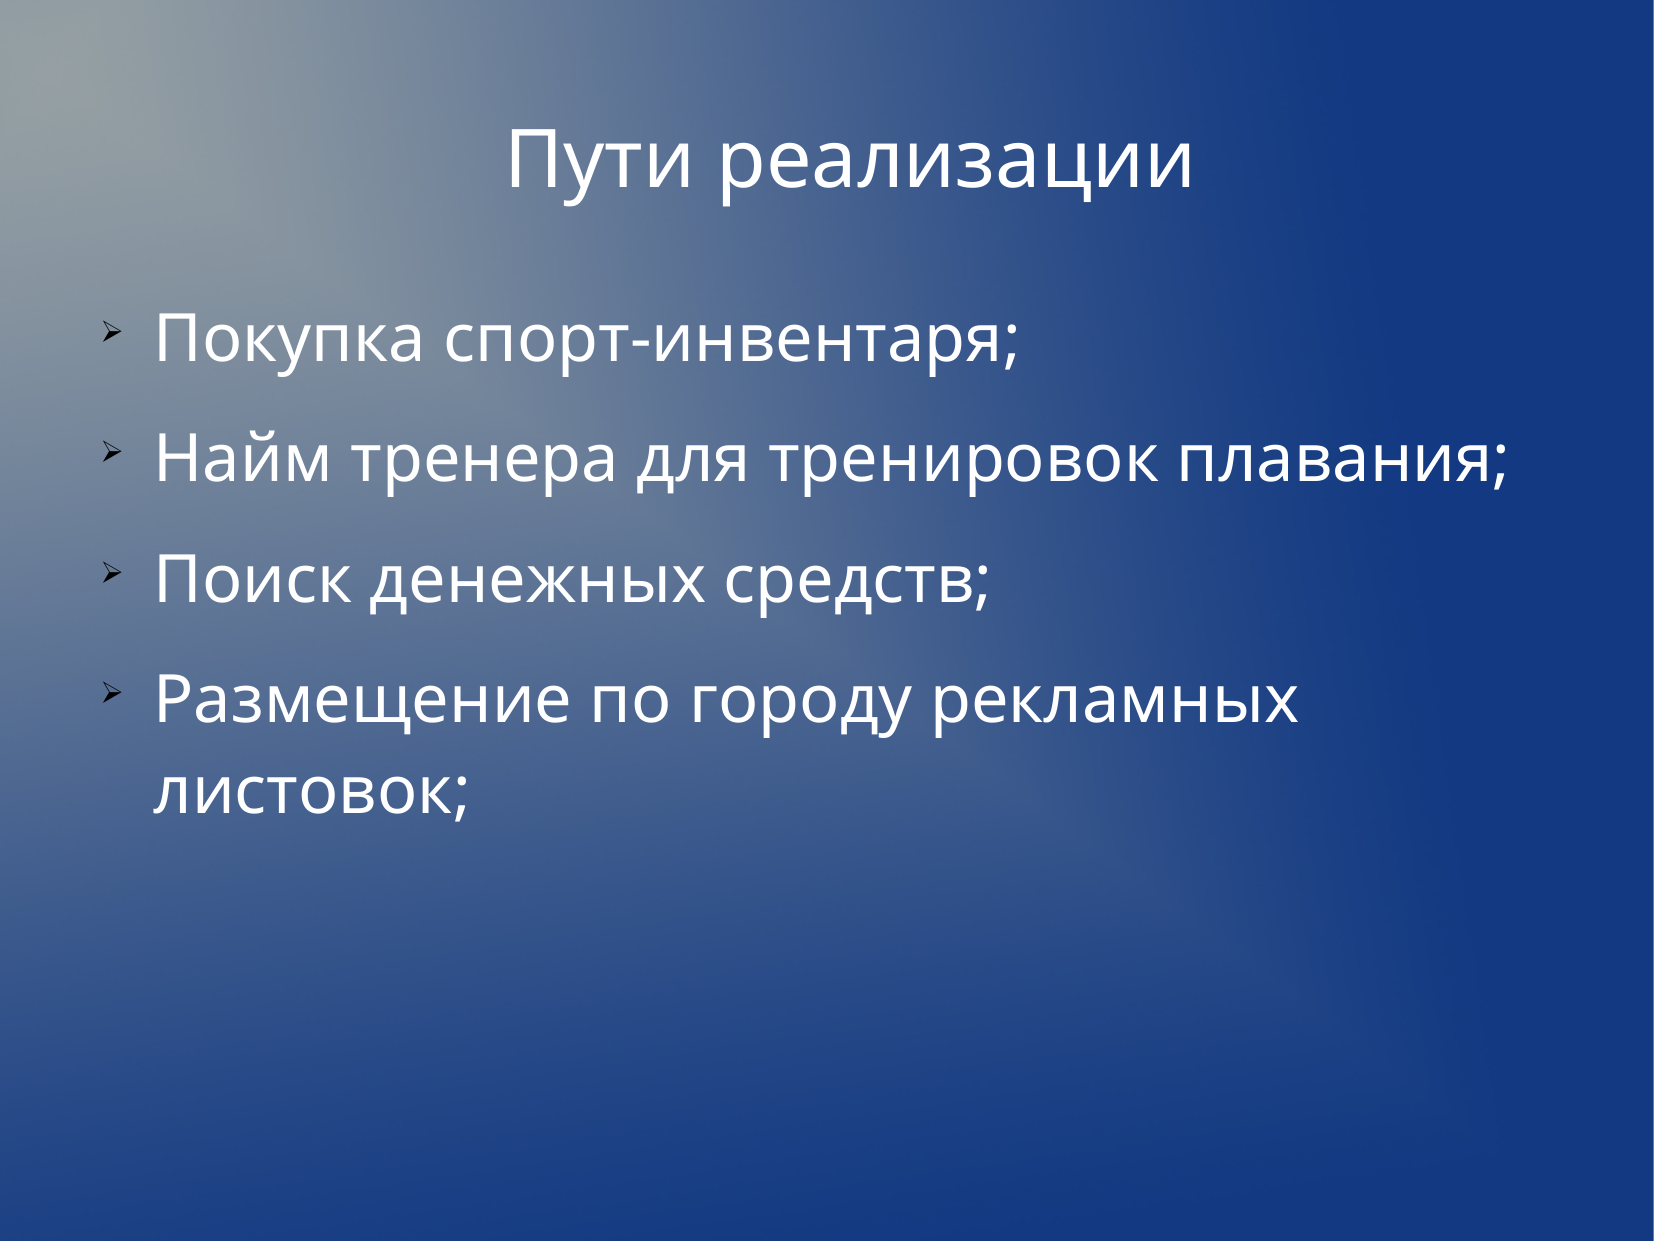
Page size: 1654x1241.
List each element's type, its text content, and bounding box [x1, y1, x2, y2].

list Покупка спорт-инвентаря; Найм тренера для тренировок плавания; Поиск денежных средств; Размещение по городу рекламных листовок; [82, 290, 1571, 1094]
title Пути реализации [106, 52, 1595, 260]
picture [0, 0, 1654, 1241]
